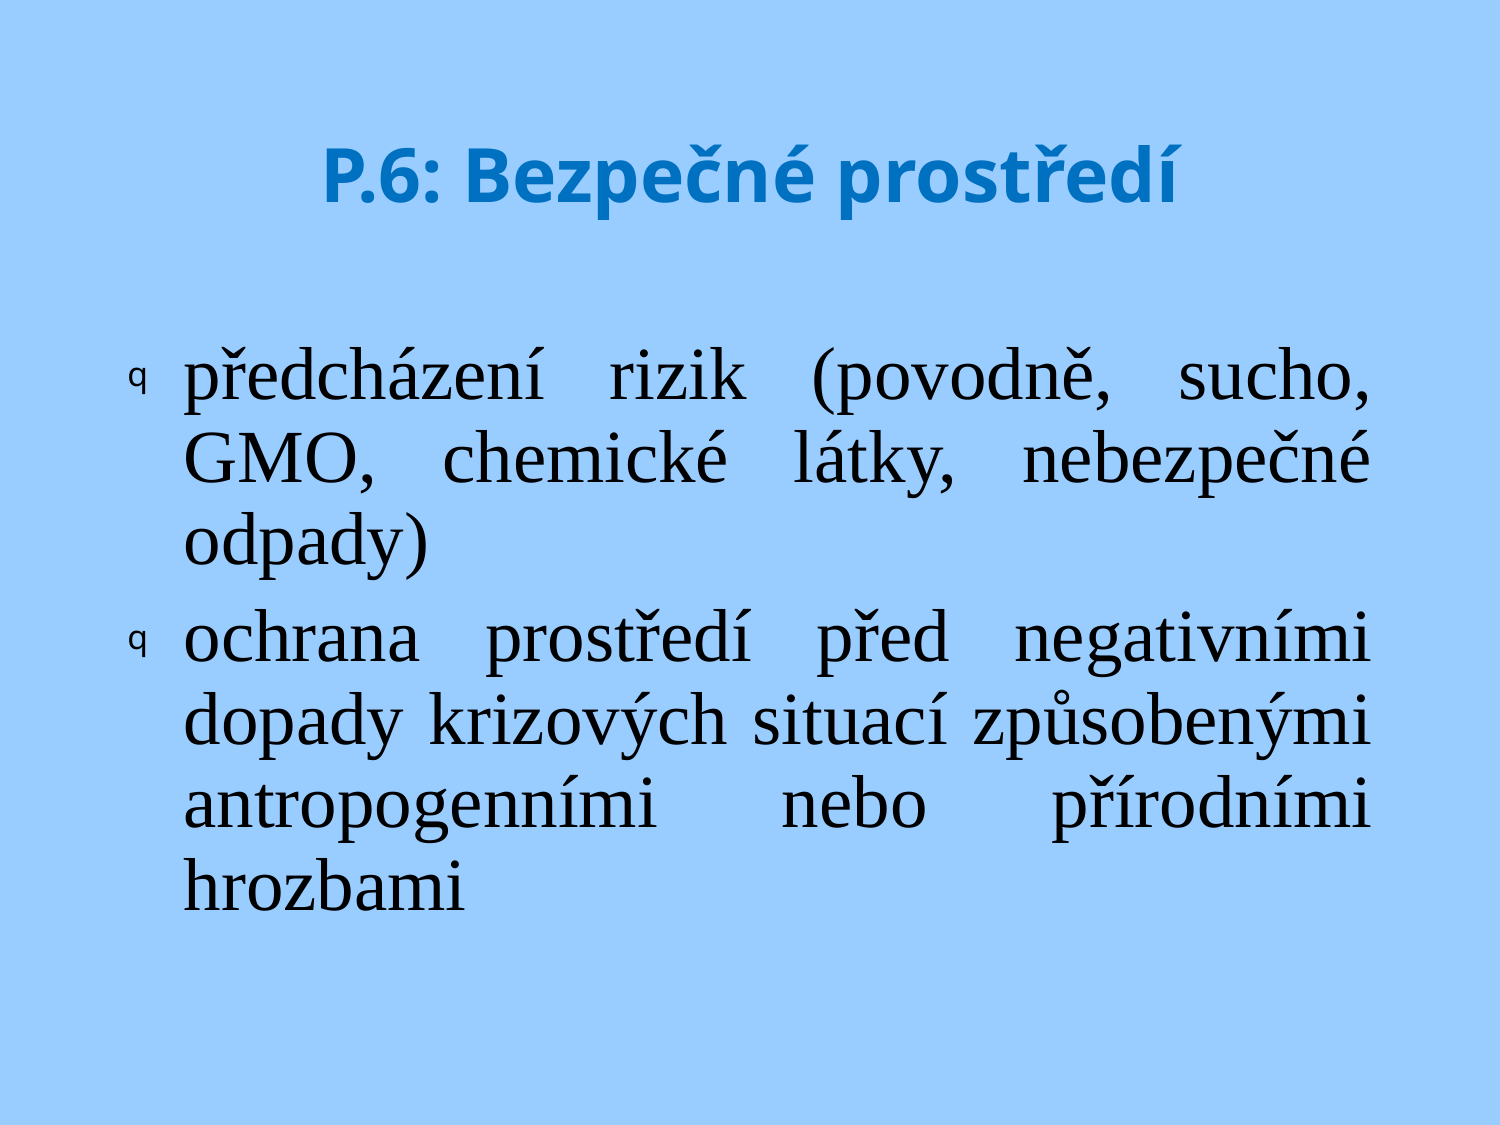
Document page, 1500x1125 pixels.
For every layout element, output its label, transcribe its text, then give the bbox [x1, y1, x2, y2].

title P.6: Bezpečné prostředí [112, 99, 1388, 247]
list předcházení rizik (povodně, sucho, GMO, chemické látky, nebezpečné odpady) ochrana prostředí před negativními dopady krizových situací způsobenými antropogenními nebo přírodními hrozbami [112, 324, 1388, 950]
